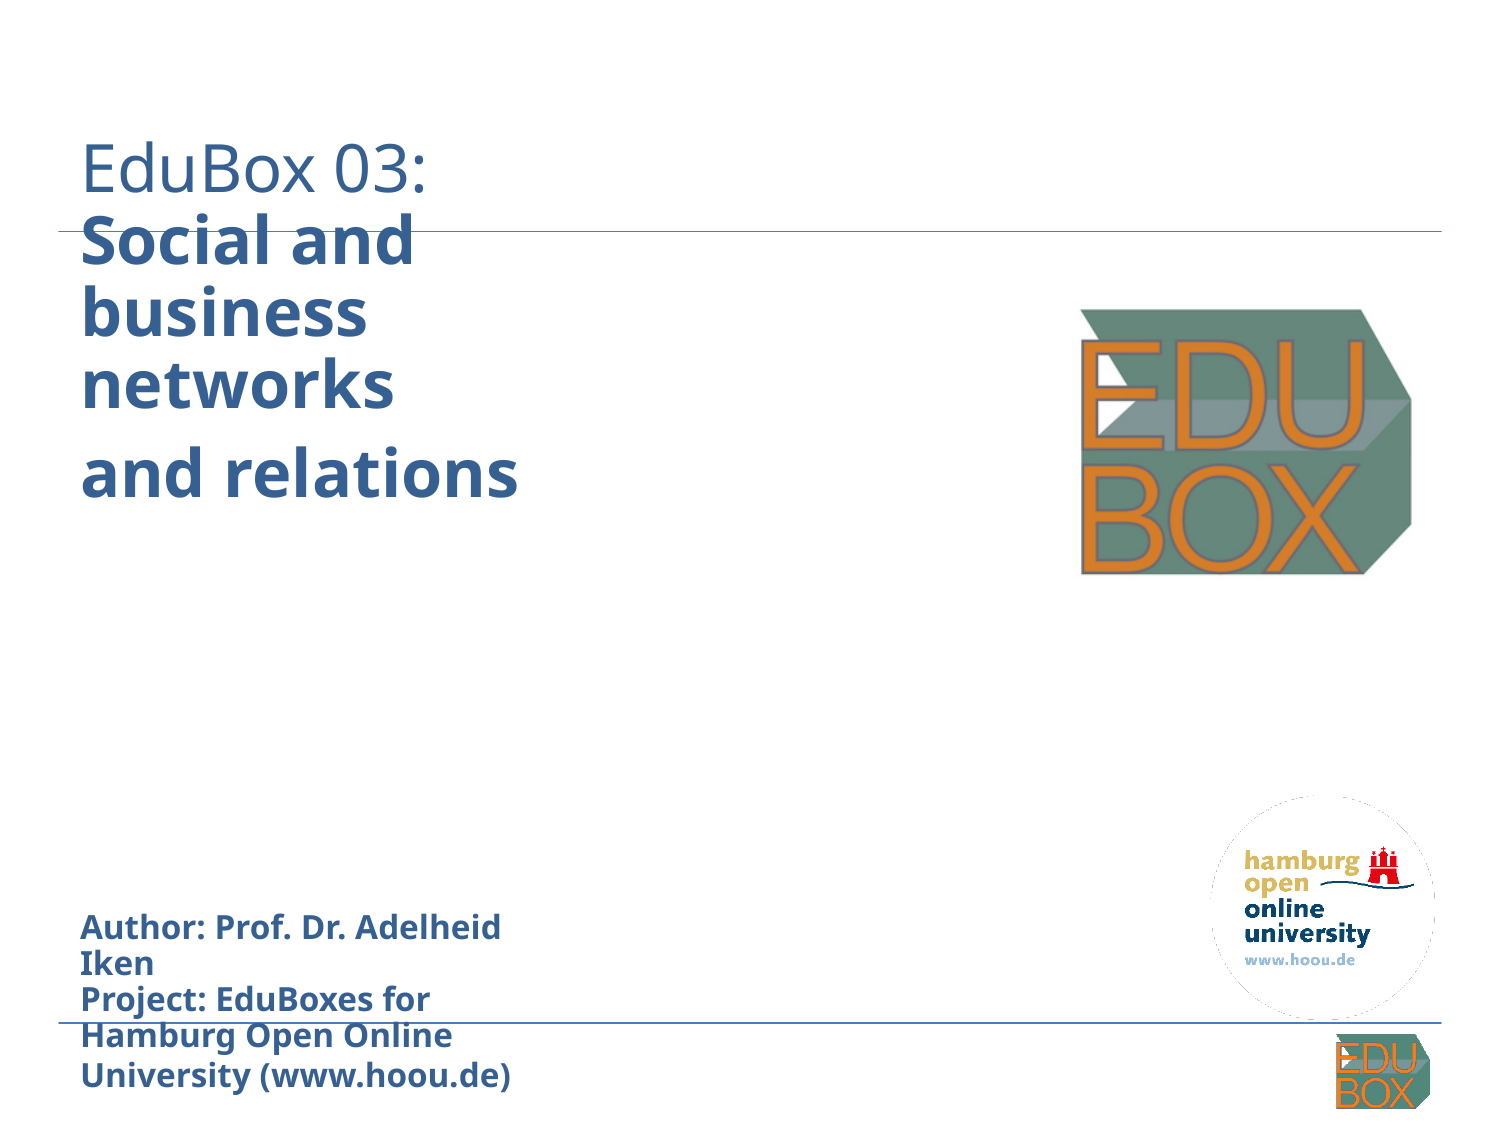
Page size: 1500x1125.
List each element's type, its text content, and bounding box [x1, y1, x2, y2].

picture [1328, 1028, 1437, 1114]
picture [1210, 795, 1435, 1020]
list EduBox 03: Social and business networks and relations Author: Prof. Dr. Adelheid Iken Project: EduBoxes for Hamburg Open Online University (www.hoou.de) [53, 254, 1404, 1005]
picture [1053, 290, 1439, 595]
